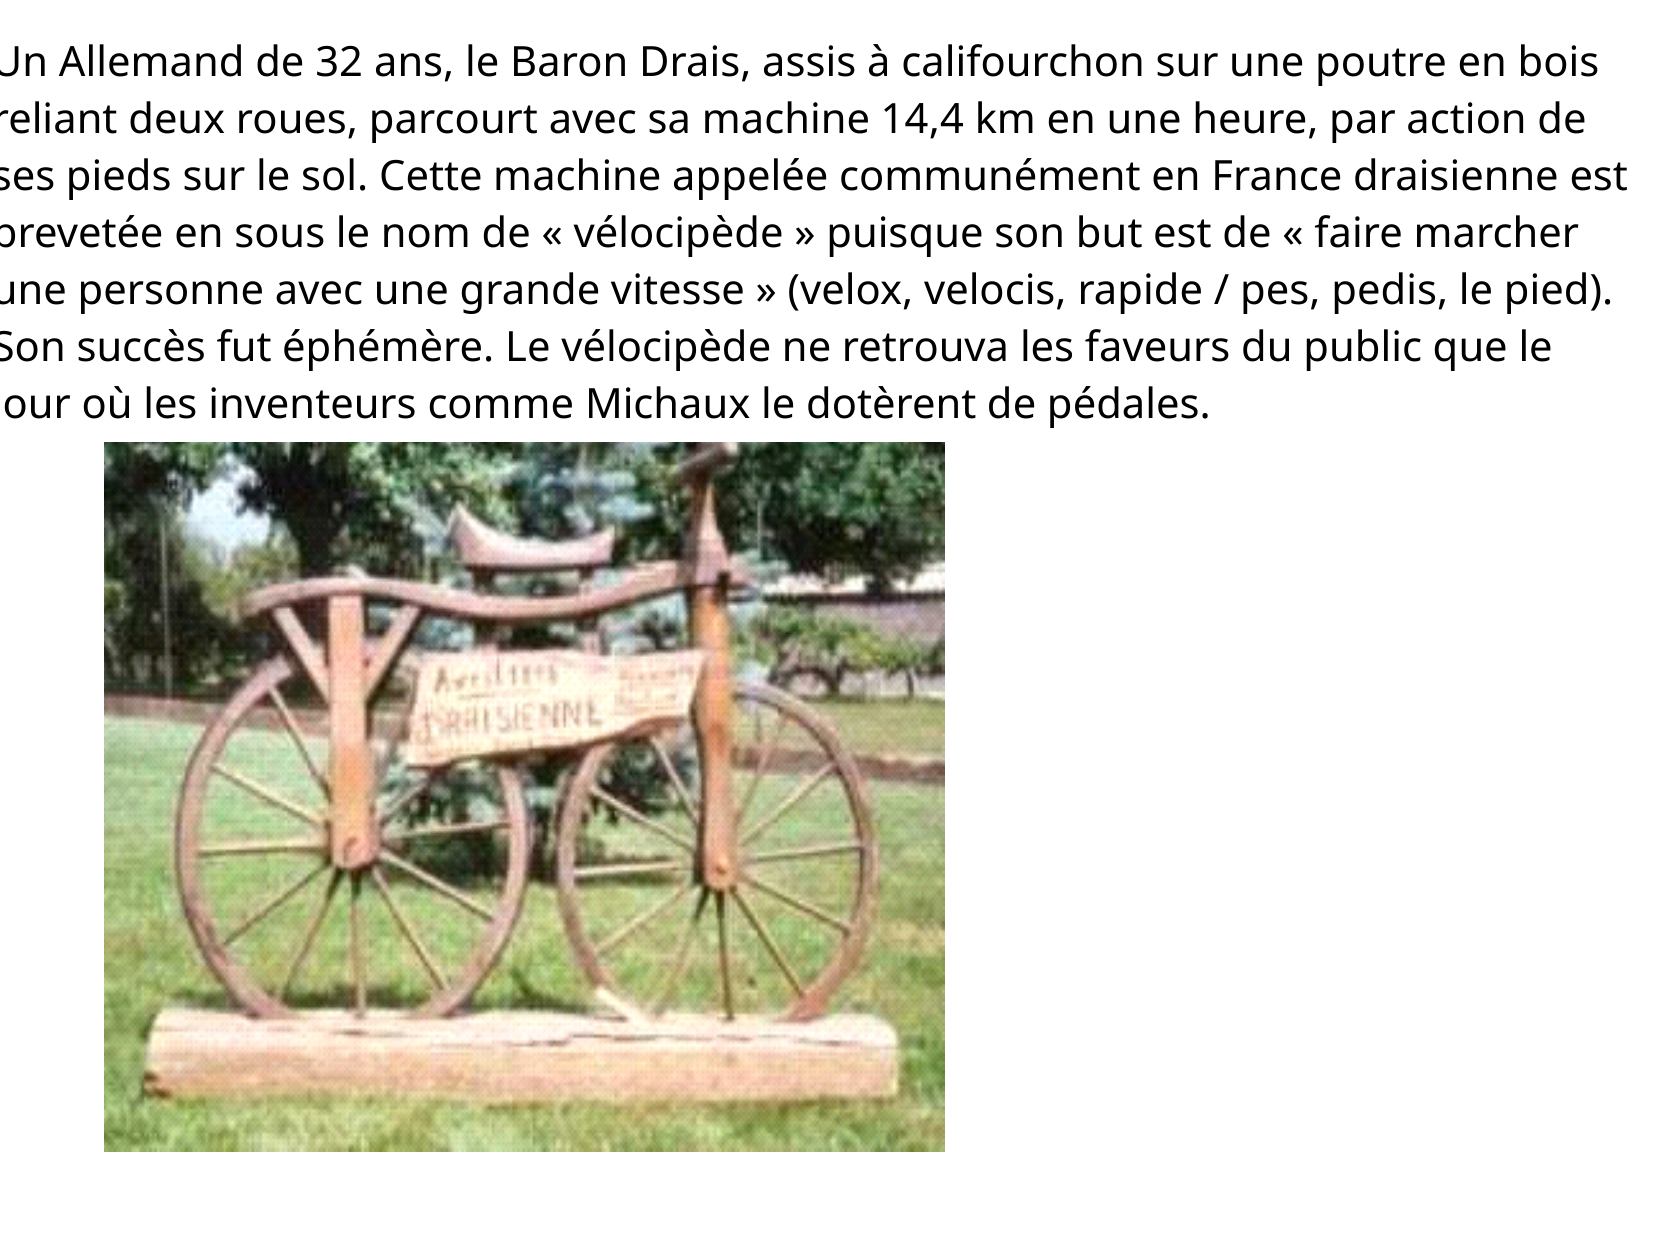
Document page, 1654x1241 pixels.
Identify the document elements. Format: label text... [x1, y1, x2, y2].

picture [104, 442, 945, 1152]
text_box Un Allemand de 32 ans, le Baron Drais, assis à califourchon sur une poutre en bois reliant deux roues, parcourt avec sa machine 14,4 km en une heure, par action de ses pieds sur le sol. Cette machine appelée communément en France draisienne est brevetée en sous le nom de « vélocipède » puisque son but est de « faire marcher une personne avec une grande vitesse » (velox, velocis, rapide / pes, pedis, le pied). Son succès fut éphémère. Le vélocipède ne retrouva les faveurs du public que le jour où les inventeurs comme Michaux le dotèrent de pédales. [0, 24, 1654, 443]
